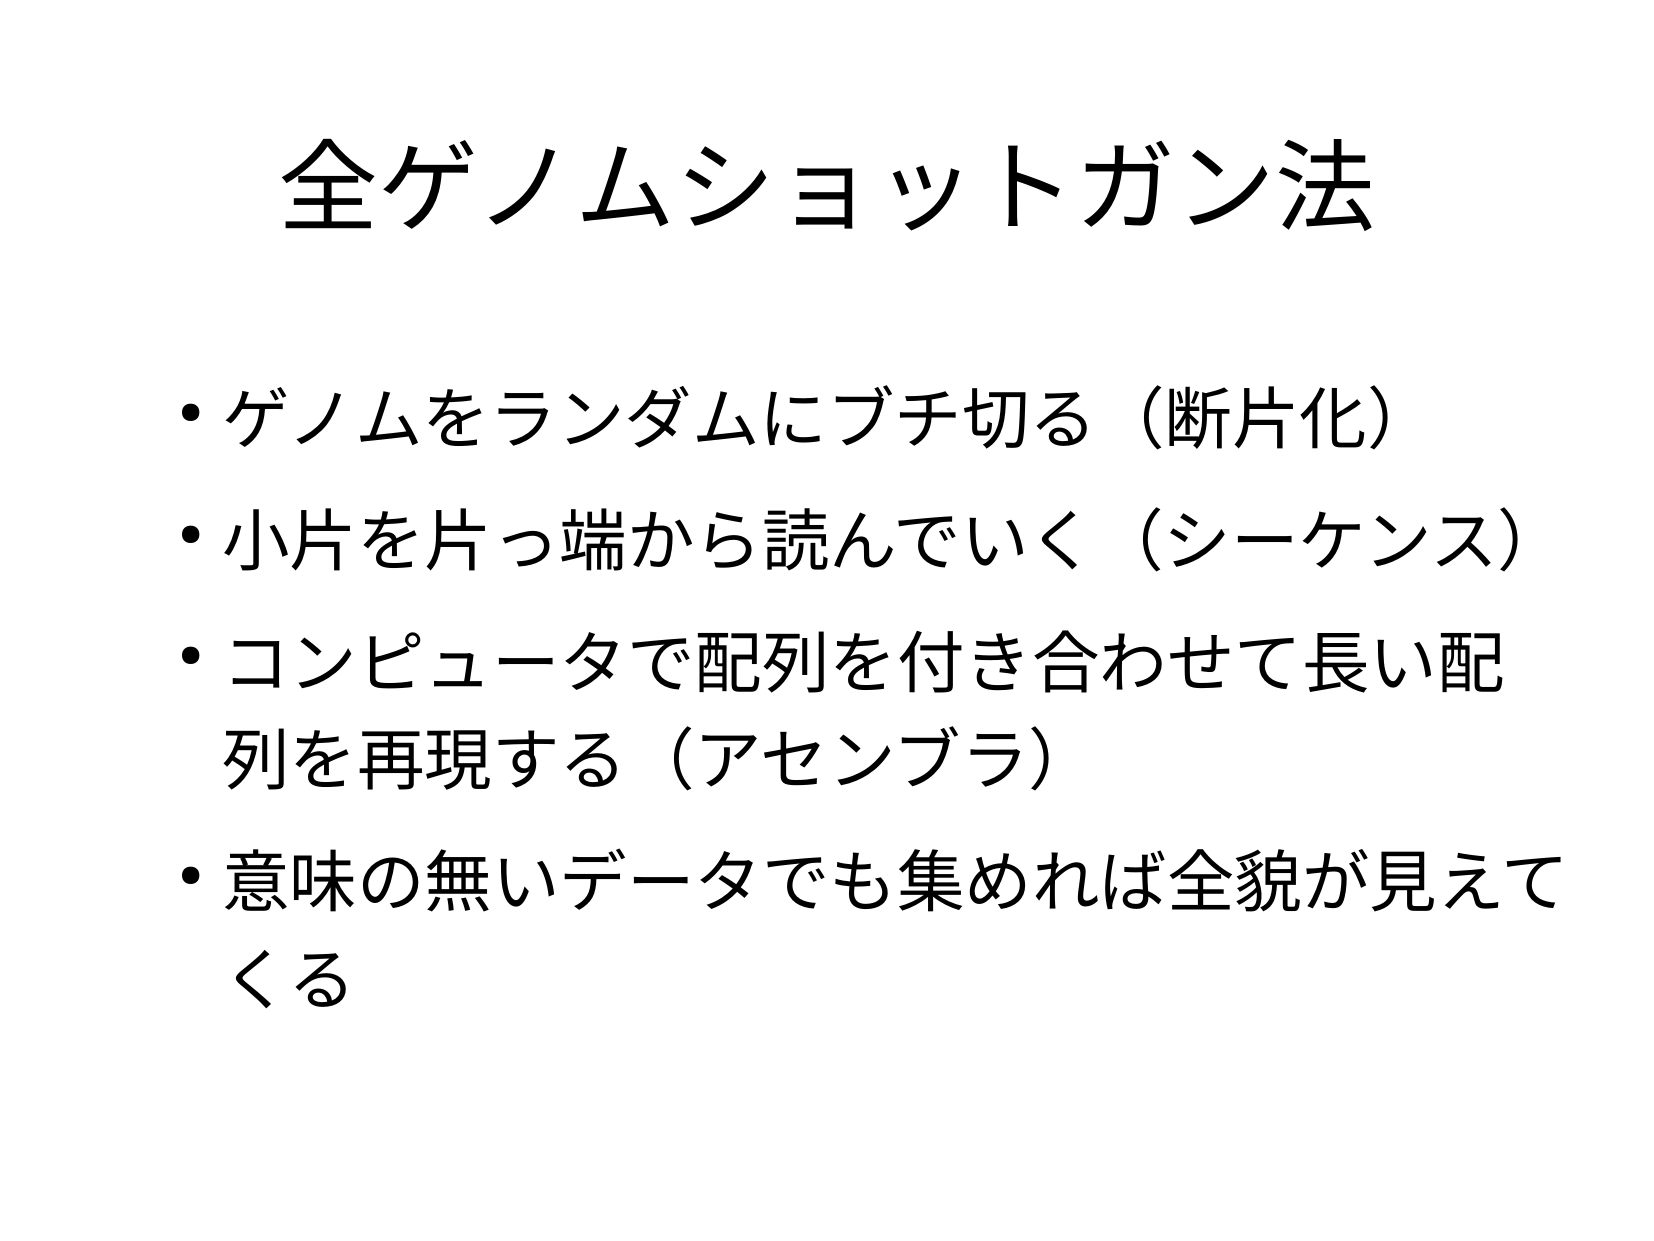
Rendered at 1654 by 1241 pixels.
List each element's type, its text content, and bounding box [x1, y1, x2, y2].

list ゲノムをランダムにブチ切る（断片化） 小片を片っ端から読んでいく（シーケンス） コンピュータで配列を付き合わせて長い配列を再現する（アセンブラ） 意味の無いデータでも集めれば全貌が見えてくる [164, 365, 1571, 1109]
title 全ゲノムショットガン法 [82, 56, 1571, 303]
